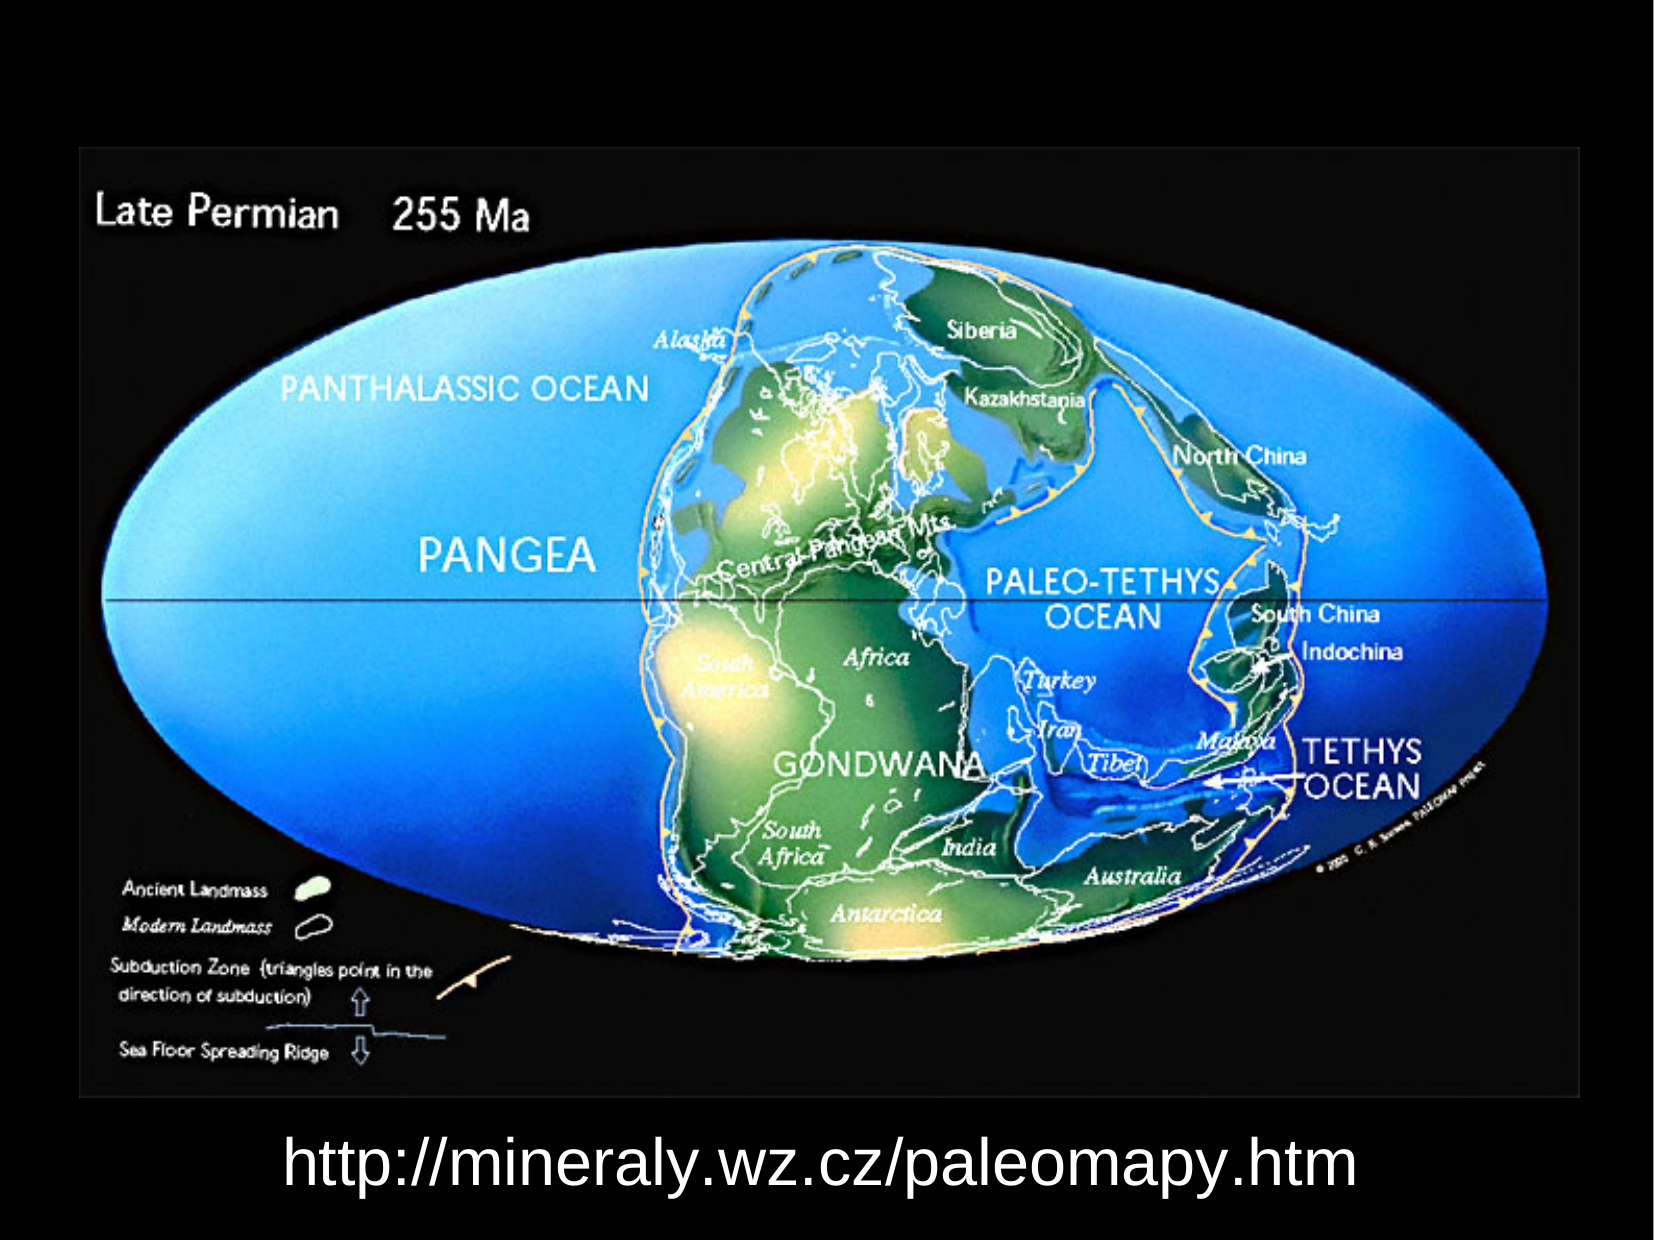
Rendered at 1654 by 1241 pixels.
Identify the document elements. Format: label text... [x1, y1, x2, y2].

picture [79, 147, 1580, 1098]
subtitle http://mineraly.wz.cz/paleomapy.htm [76, 1114, 1565, 1211]
